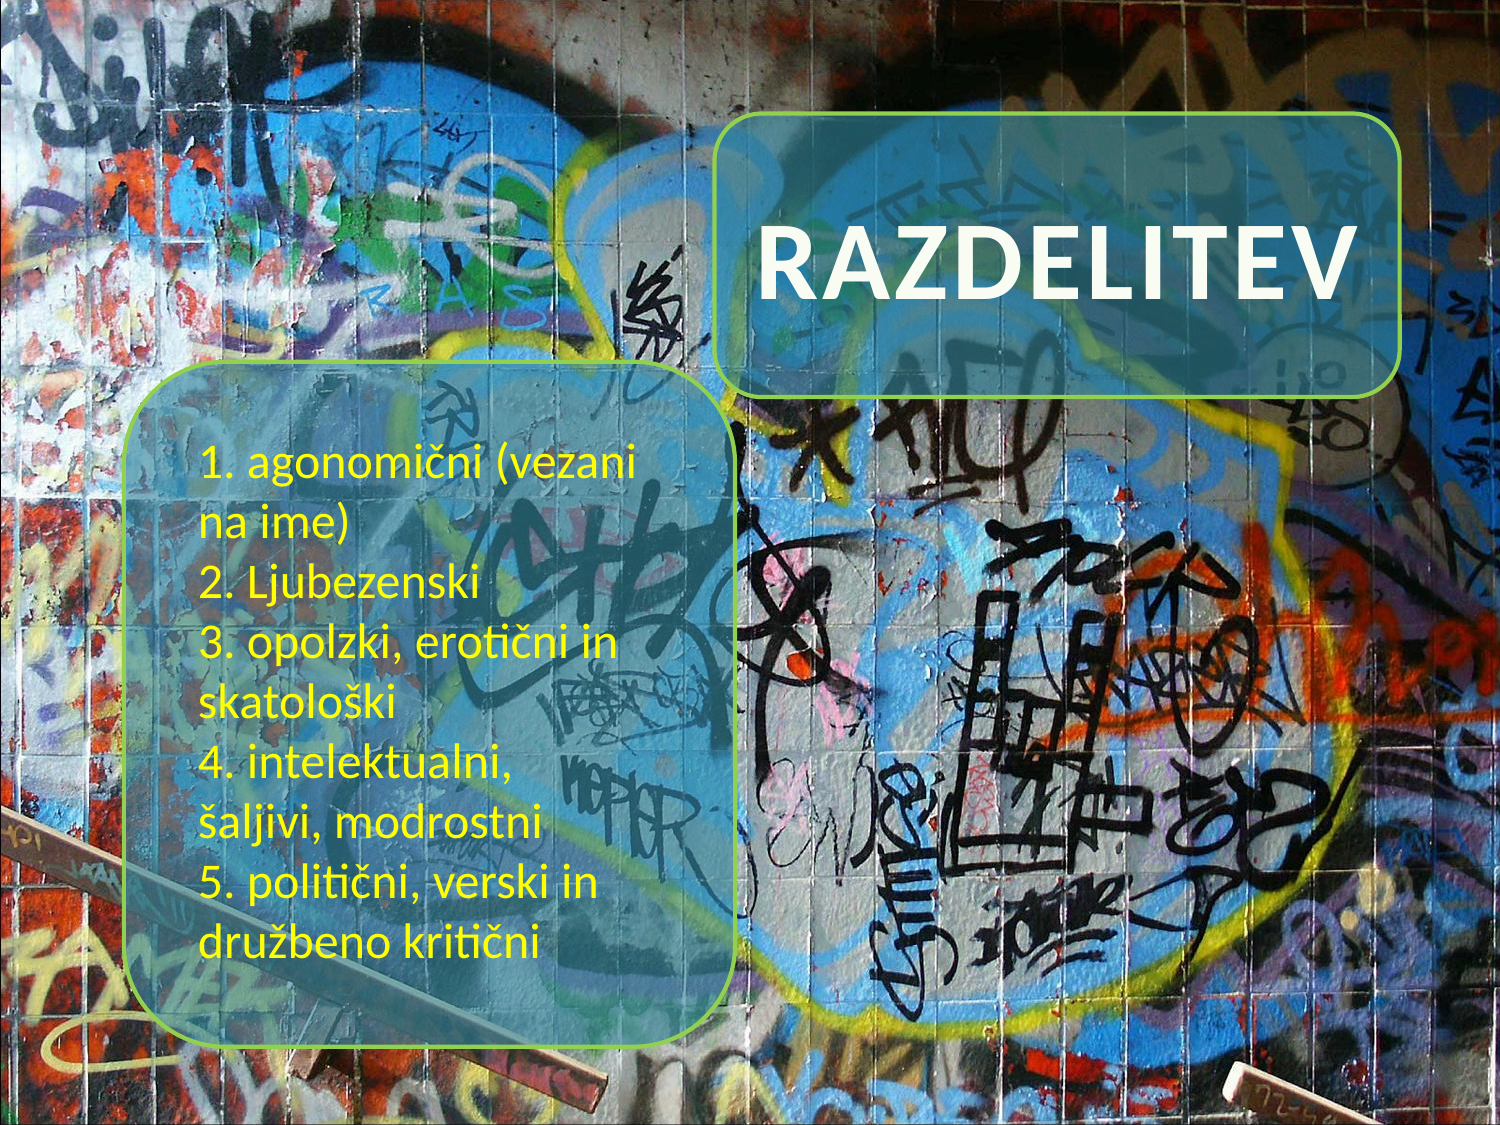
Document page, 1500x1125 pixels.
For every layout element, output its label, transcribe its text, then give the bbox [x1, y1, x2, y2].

text_box [714, 113, 1400, 398]
text_box [123, 361, 736, 1047]
picture [0, 0, 1500, 1125]
text_box RAZDELITEV [740, 179, 1374, 330]
text_box 1. agonomični (vezani na ime) 2. Ljubezenski 3. opolzki, erotični in skatološki 4. intelektualni, šaljivi, modrostni 5. politični, verski in družbeno kritični [183, 420, 656, 1036]
